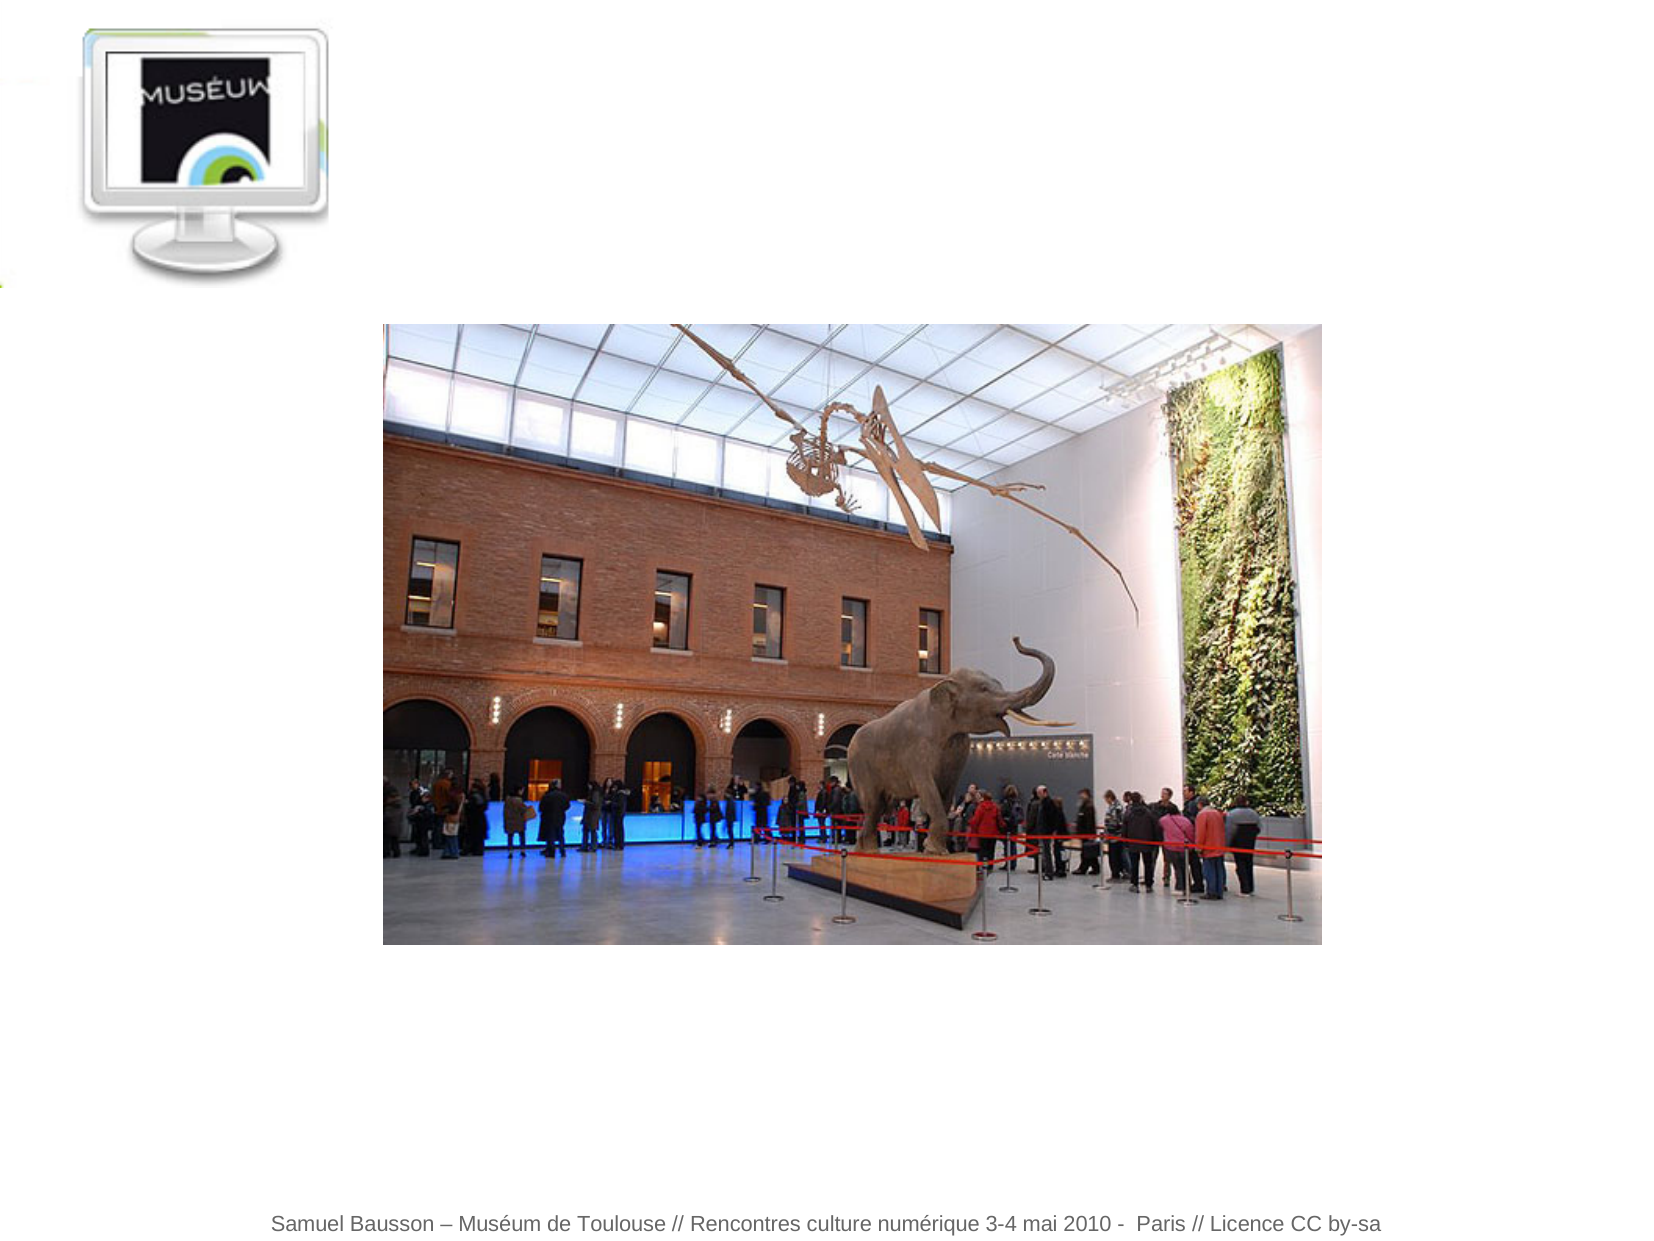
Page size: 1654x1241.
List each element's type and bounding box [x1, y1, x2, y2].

picture [383, 324, 1322, 945]
picture [0, 2, 408, 288]
